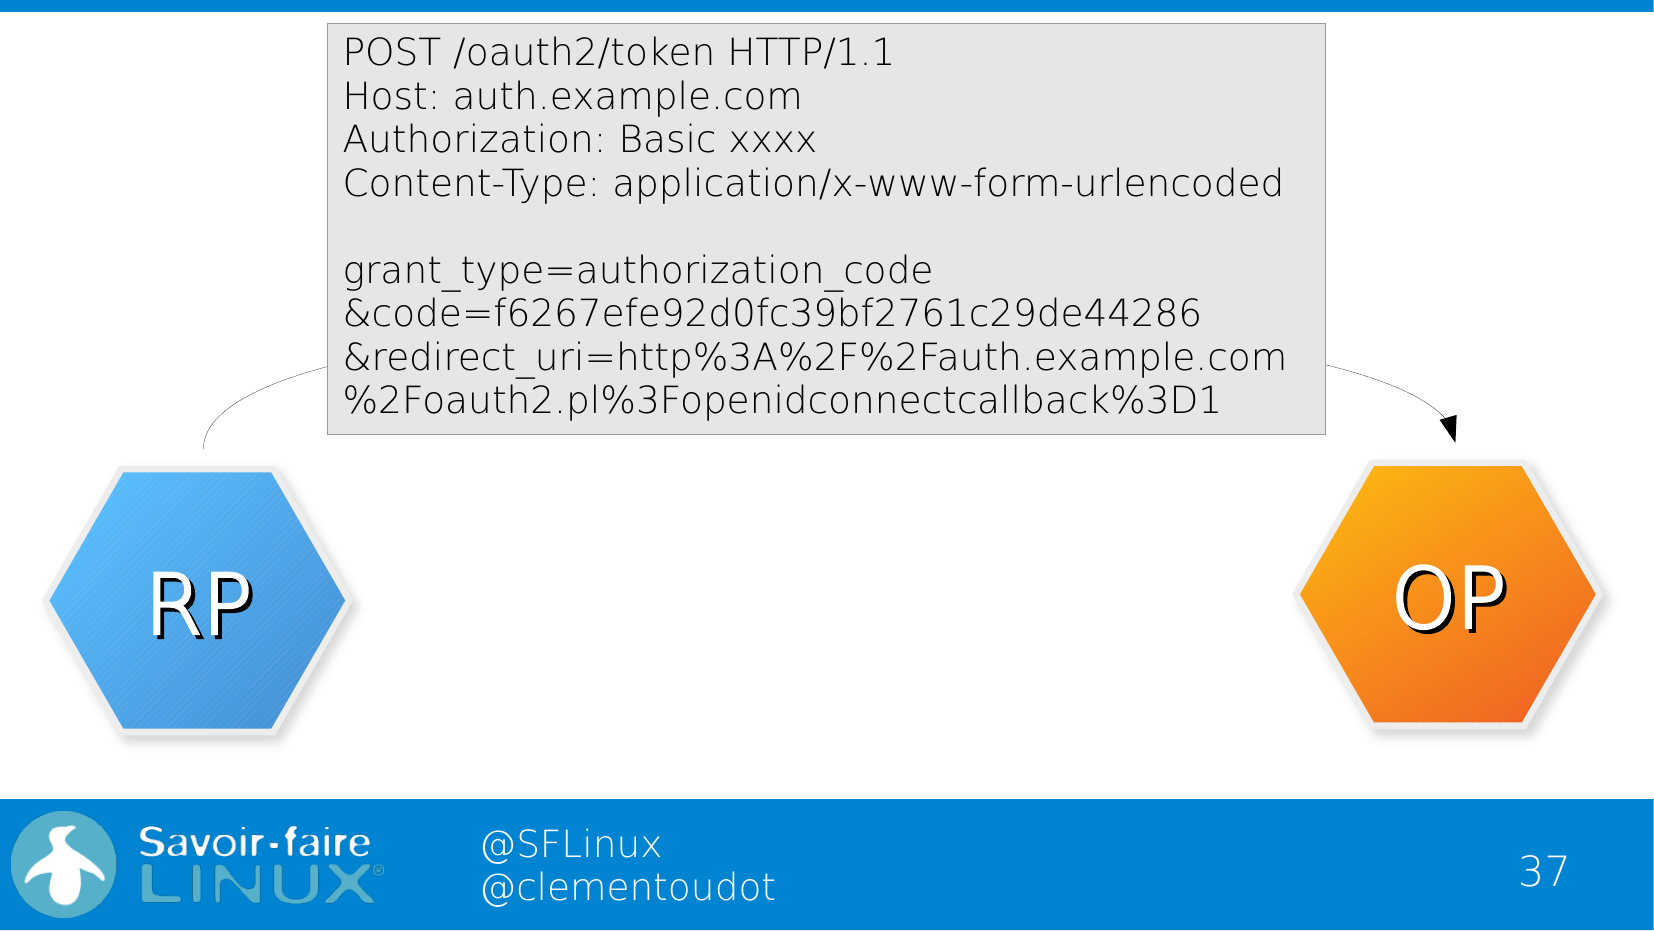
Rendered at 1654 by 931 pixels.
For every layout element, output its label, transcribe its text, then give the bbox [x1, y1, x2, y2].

text_box OP [1375, 542, 1534, 753]
text_box RP [129, 549, 285, 662]
picture [1275, 442, 1636, 762]
picture [11, 811, 384, 918]
picture [23, 448, 384, 768]
text_box POST /oauth2/token HTTP/1.1 Host: auth.example.com Authorization: Basic xxxx Content-Type: application/x-www-form-urlencoded grant_type=authorization_code &code=f6267efe92d0fc39bf2761c29de44286 &redirect_uri=http%3A%2F%2Fauth.example.com%2Foauth2.pl%3Fopenidconnectcallback%3D1 [327, 23, 1326, 435]
